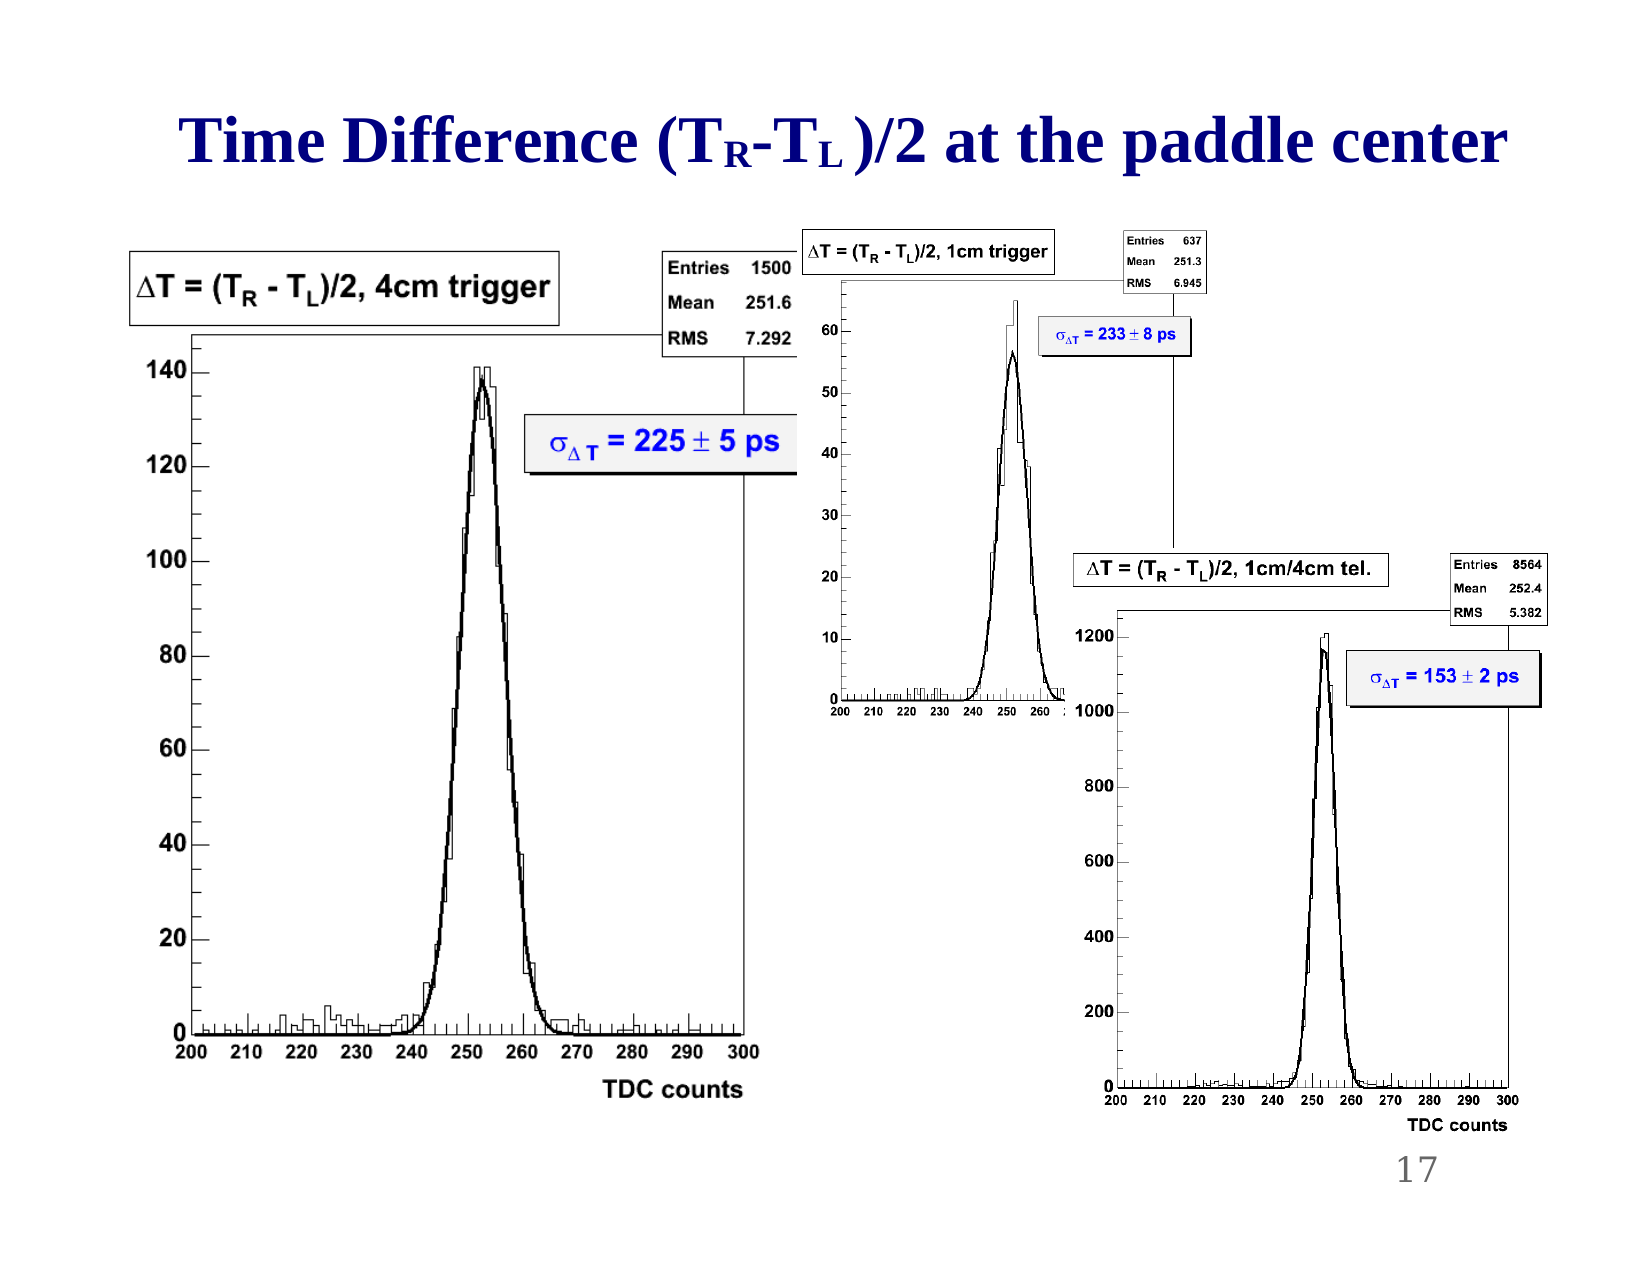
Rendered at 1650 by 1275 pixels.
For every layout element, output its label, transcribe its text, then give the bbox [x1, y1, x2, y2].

text_box <number> [1394, 1149, 1592, 1191]
picture [120, 226, 1560, 1151]
text_box Time Difference (TR-TL )/2 at the paddle center [178, 103, 1592, 201]
